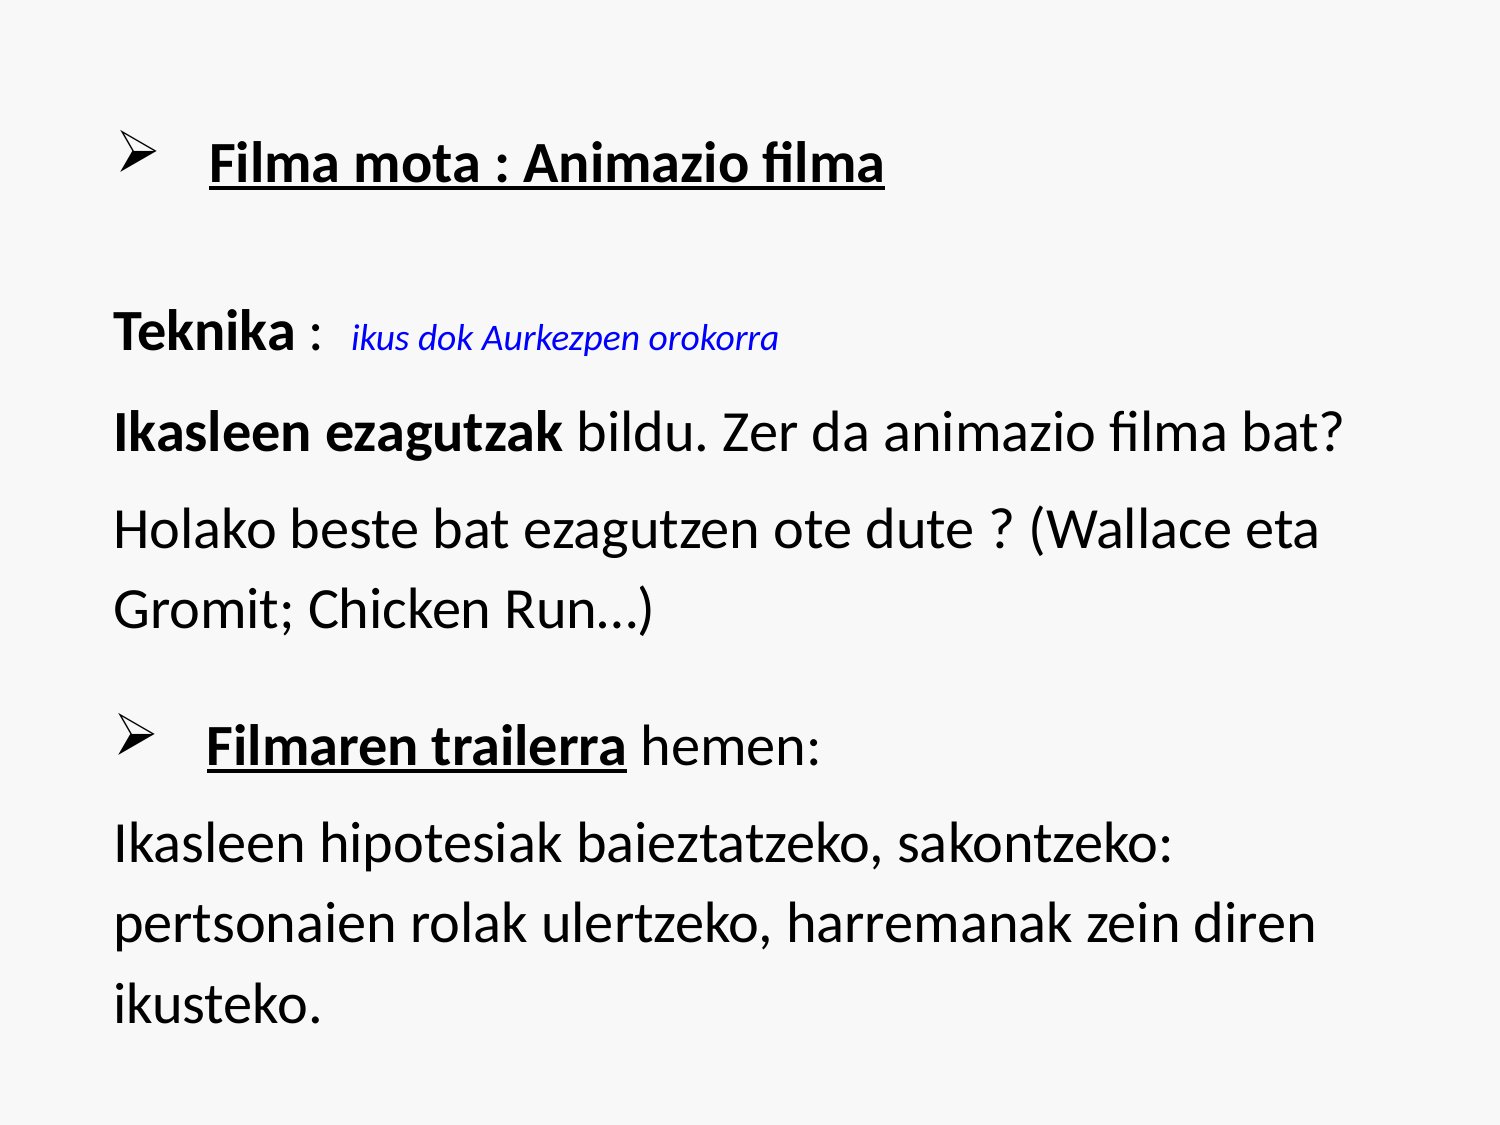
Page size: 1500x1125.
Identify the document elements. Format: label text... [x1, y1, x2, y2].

subtitle Teknika : ikus dok Aurkezpen orokorra Ikasleen ezagutzak bildu. Zer da animazio filma bat? Holako beste bat ezagutzen ote dute ? (Wallace eta Gromit; Chicken Run…) Filmaren trailerra hemen: Ikasleen hipotesiak baieztatzeko, sakontzeko: pertsonaien rolak ulertzeko, harremanak zein diren ikusteko. [98, 274, 1445, 1066]
title Filma mota : Animazio filma [100, 78, 1376, 274]
